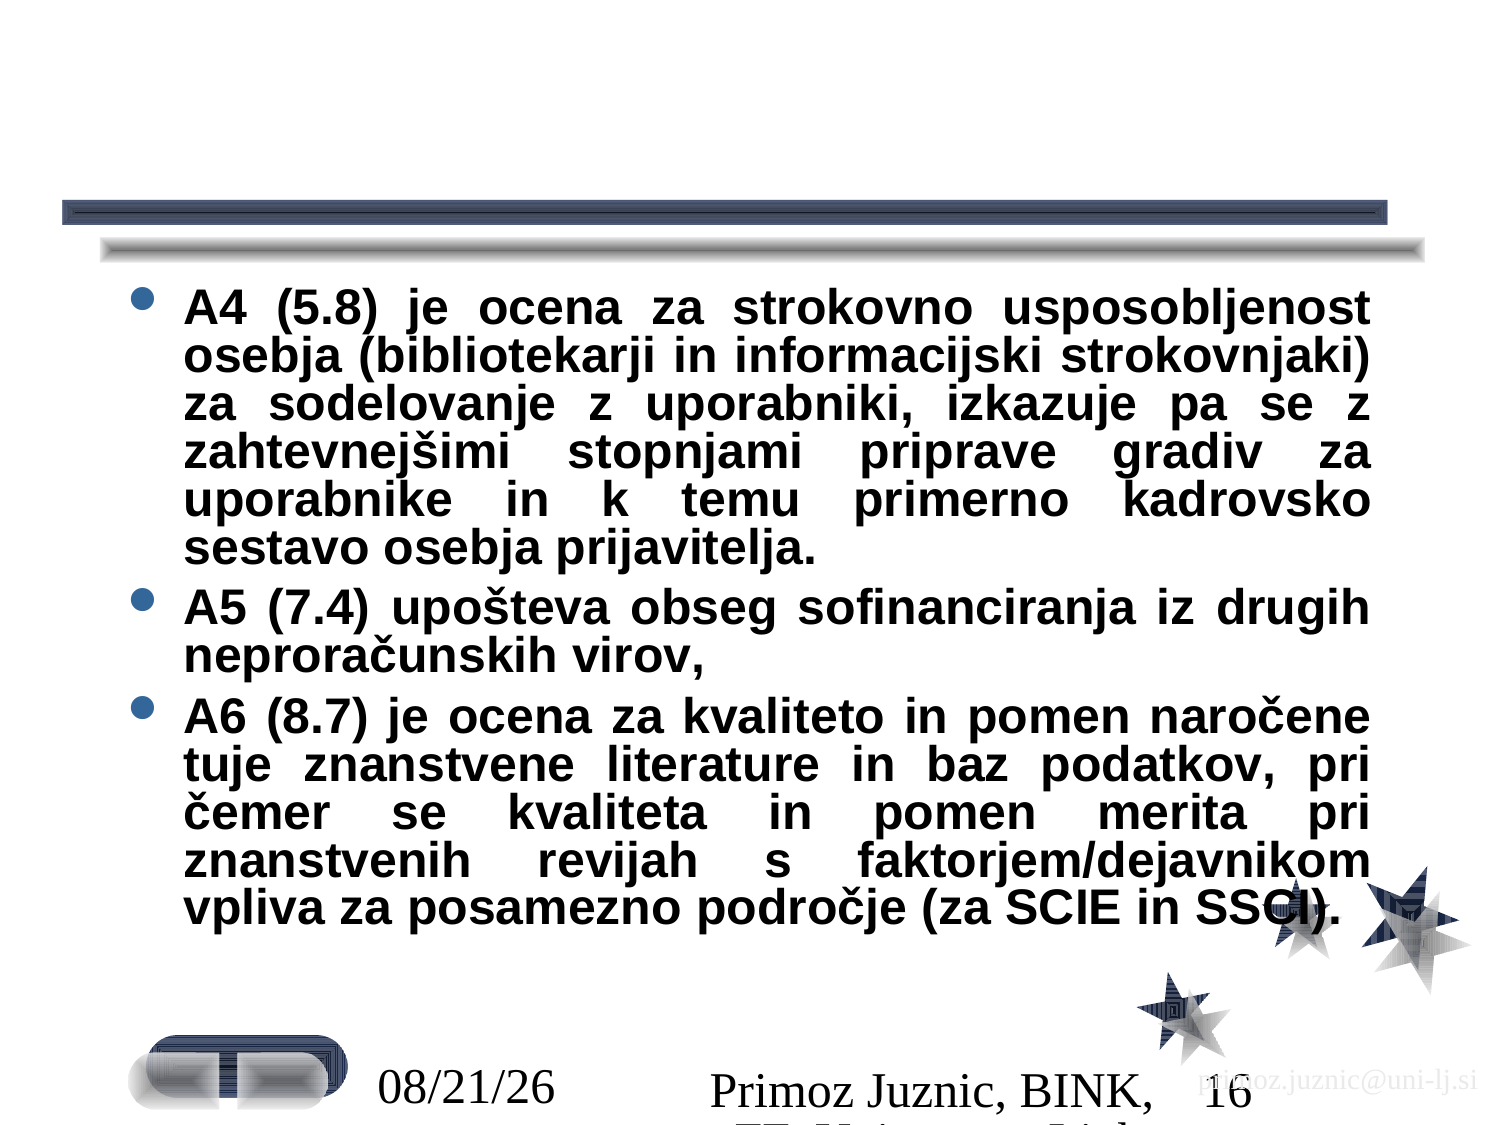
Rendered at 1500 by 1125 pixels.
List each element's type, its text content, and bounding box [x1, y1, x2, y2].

list A4 (5.8) je ocena za strokovno usposobljenost osebja (bibliotekarji in informacijski strokovnjaki) za sodelovanje z uporabniki, izkazuje pa se z zahtevnejšimi stopnjami priprave gradiv za uporabnike in k temu primerno kadrovsko sestavo osebja prijavitelja. A5 (7.4) upošteva obseg sofinanciranja iz drugih neproračunskih virov, A6 (8.7) je ocena za kvaliteto in pomen naročene tuje znanstvene literature in baz podatkov, pri čemer se kvaliteta in pomen merita pri znanstvenih revijah s faktorjem/dejavnikom vpliva za posamezno področje (za SCIE in SSCI). [112, 278, 1388, 1003]
